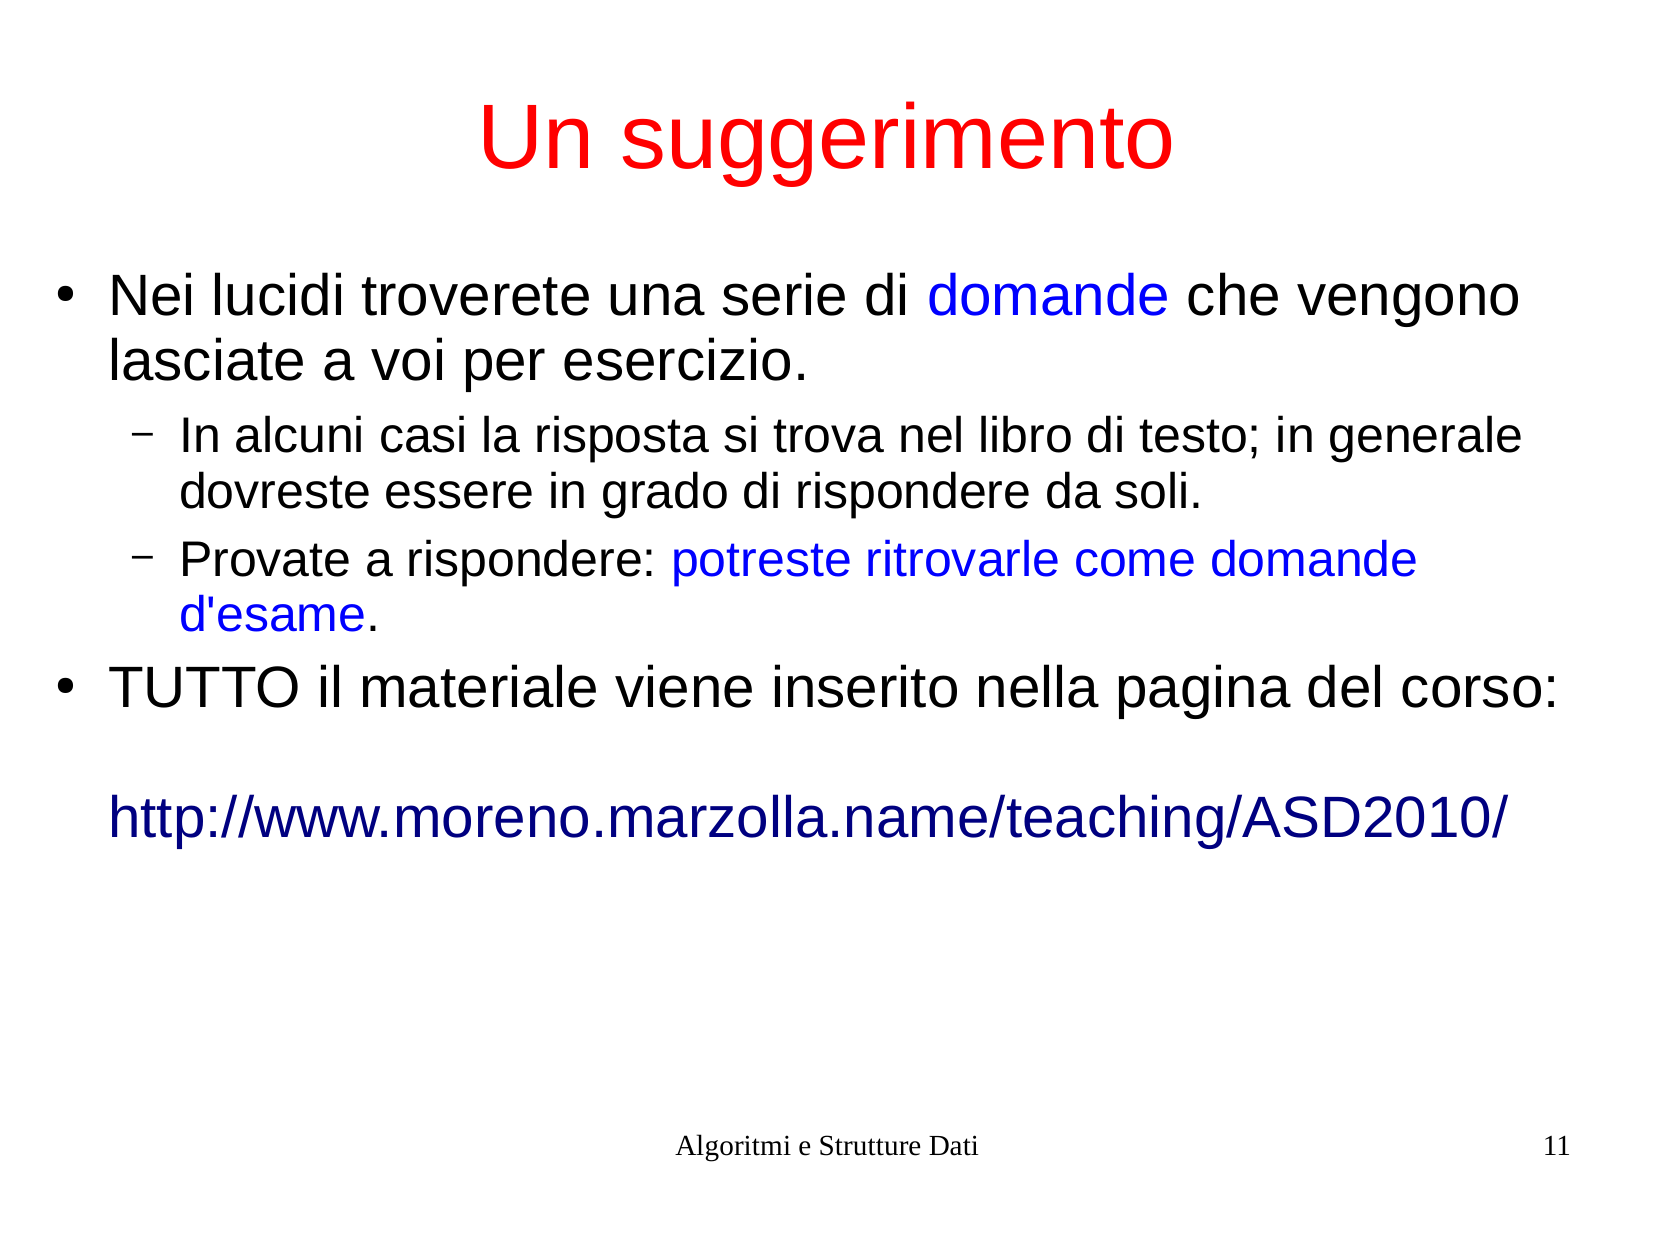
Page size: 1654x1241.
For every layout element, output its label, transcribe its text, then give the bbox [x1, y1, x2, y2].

list Nei lucidi troverete una serie di domande che vengono lasciate a voi per esercizio. In alcuni casi la risposta si trova nel libro di testo; in generale dovreste essere in grado di rispondere da soli. Provate a rispondere: potreste ritrovarle come domande d'esame. TUTTO il materiale viene inserito nella pagina del corso: http://www.moreno.marzolla.name/teaching/ASD2010/ [37, 262, 1613, 1109]
title Un suggerimento [82, 49, 1571, 226]
